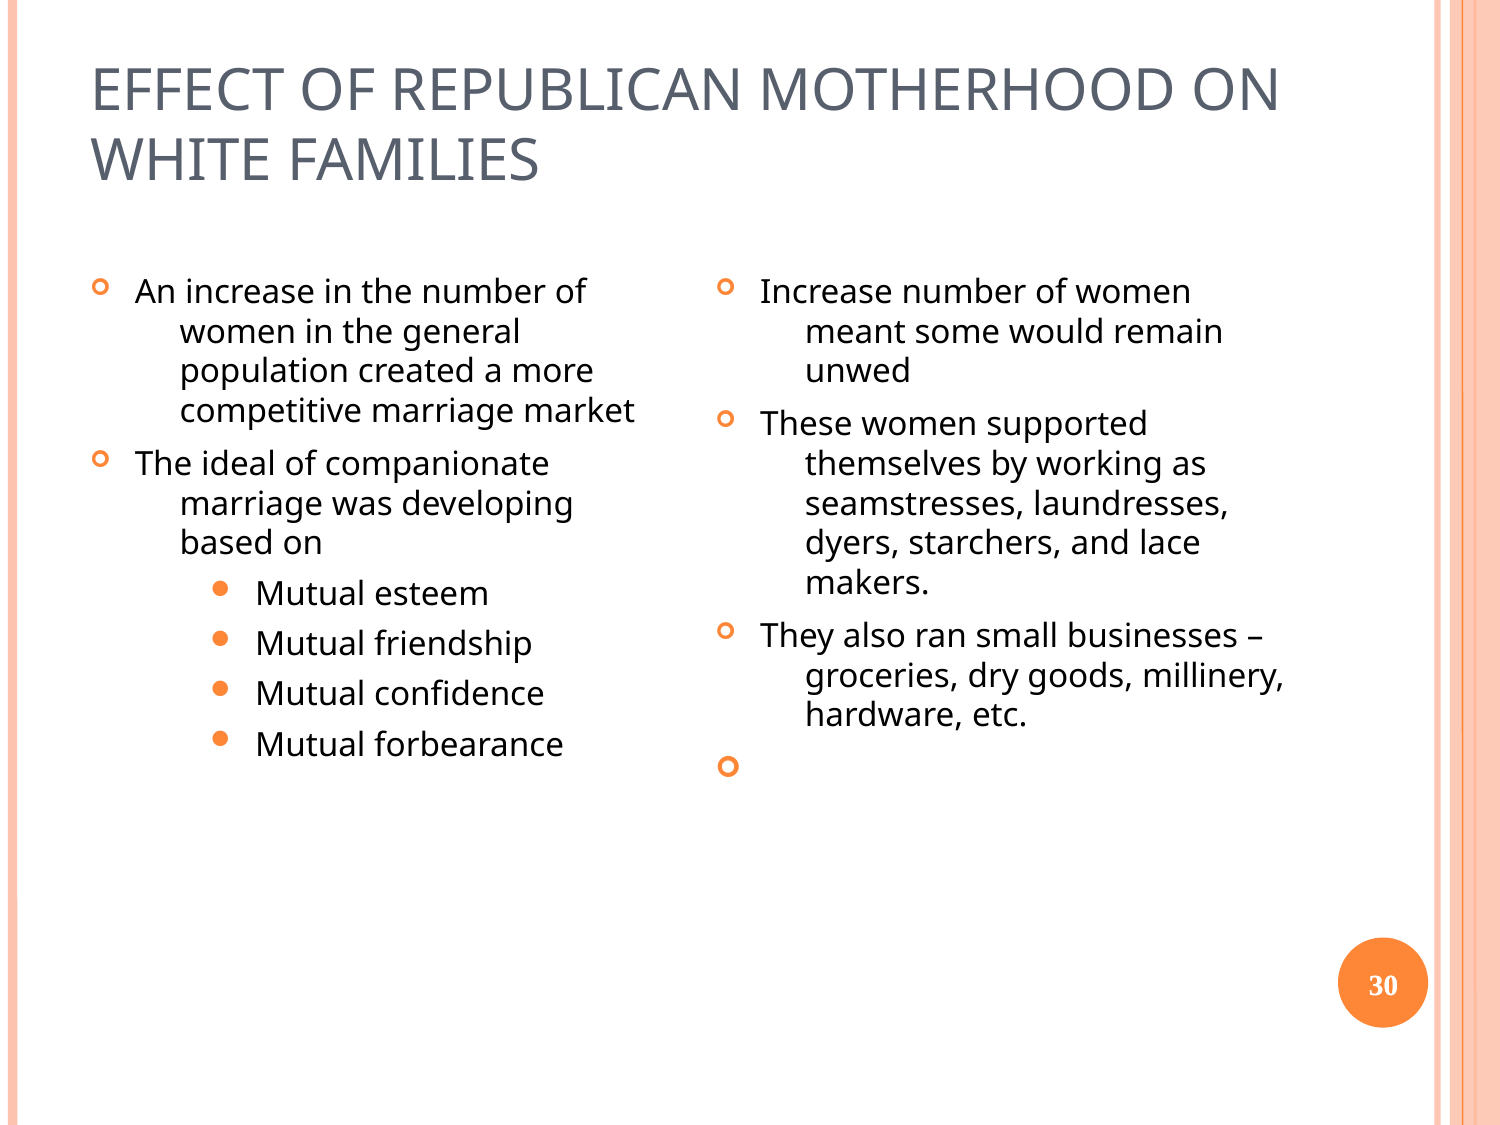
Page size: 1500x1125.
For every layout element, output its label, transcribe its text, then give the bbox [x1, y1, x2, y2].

list Increase number of women meant some would remain unwed These women supported themselves by working as seamstresses, laundresses, dyers, starchers, and lace makers. They also ran small businesses – groceries, dry goods, millinery, hardware, etc. [700, 262, 1301, 1013]
text_box [1333, 940, 1434, 1027]
title Effect of Republican Motherhood on White Families [75, 45, 1300, 201]
list An increase in the number of women in the general population created a more competitive marriage market The ideal of companionate marriage was developing based on Mutual esteem Mutual friendship Mutual confidence Mutual forbearance [75, 262, 676, 1013]
